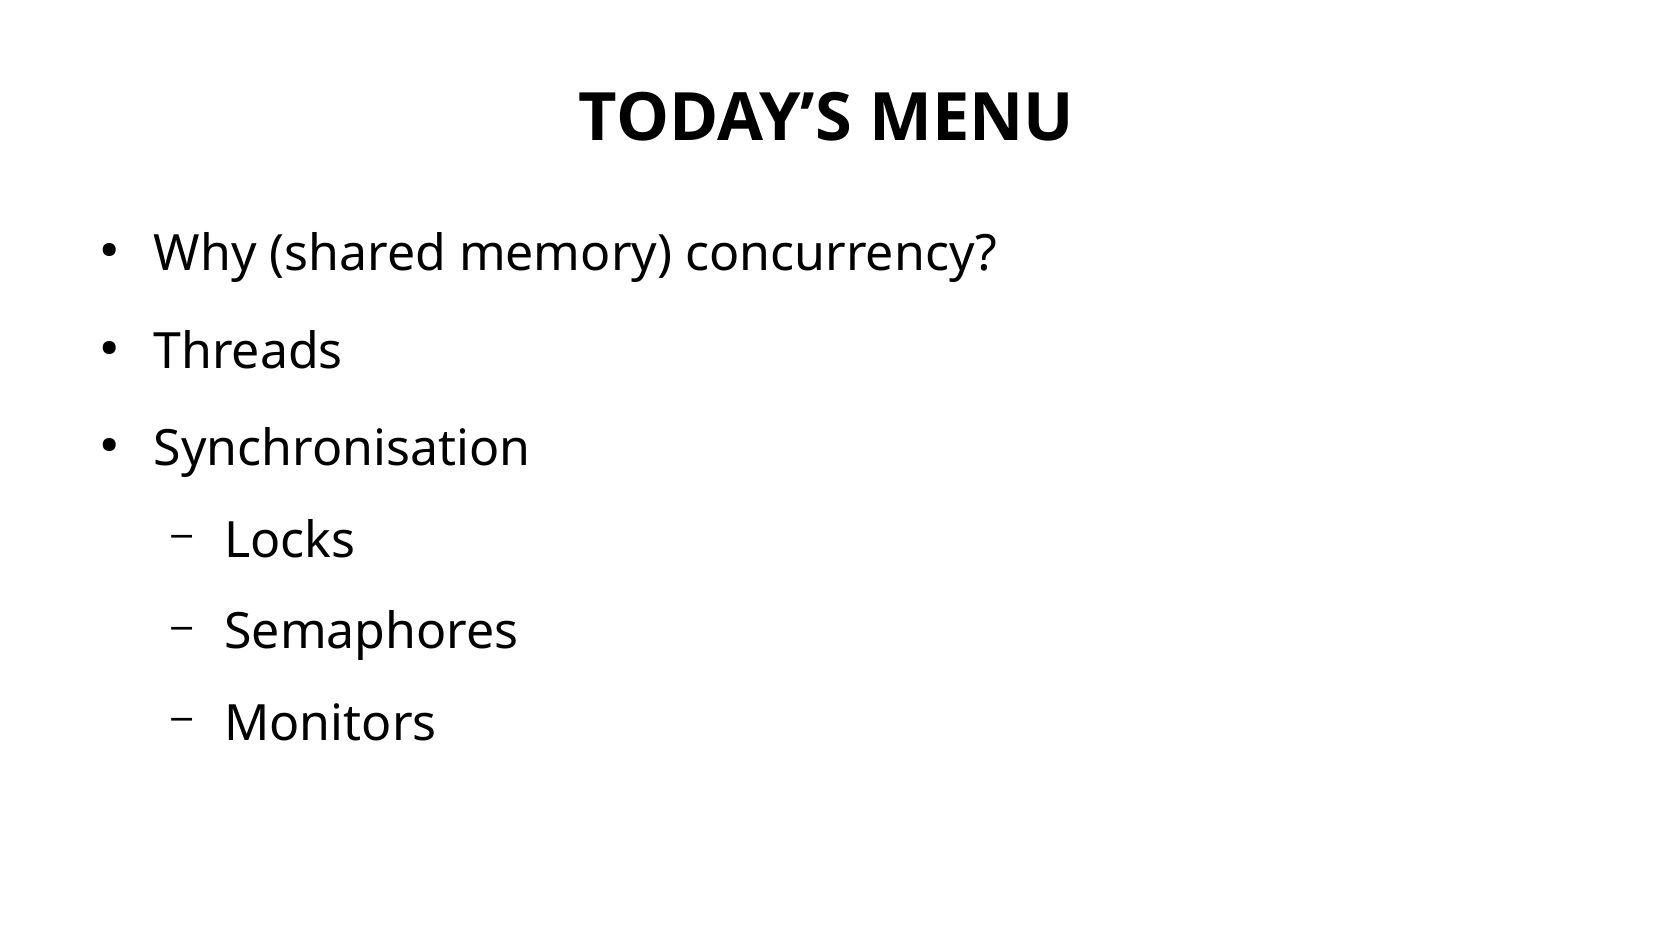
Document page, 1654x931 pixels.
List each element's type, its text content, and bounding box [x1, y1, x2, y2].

title TODAY’S MENU [82, 36, 1571, 193]
list Why (shared memory) concurrency? Threads Synchronisation Locks Semaphores Monitors [82, 217, 1571, 757]
